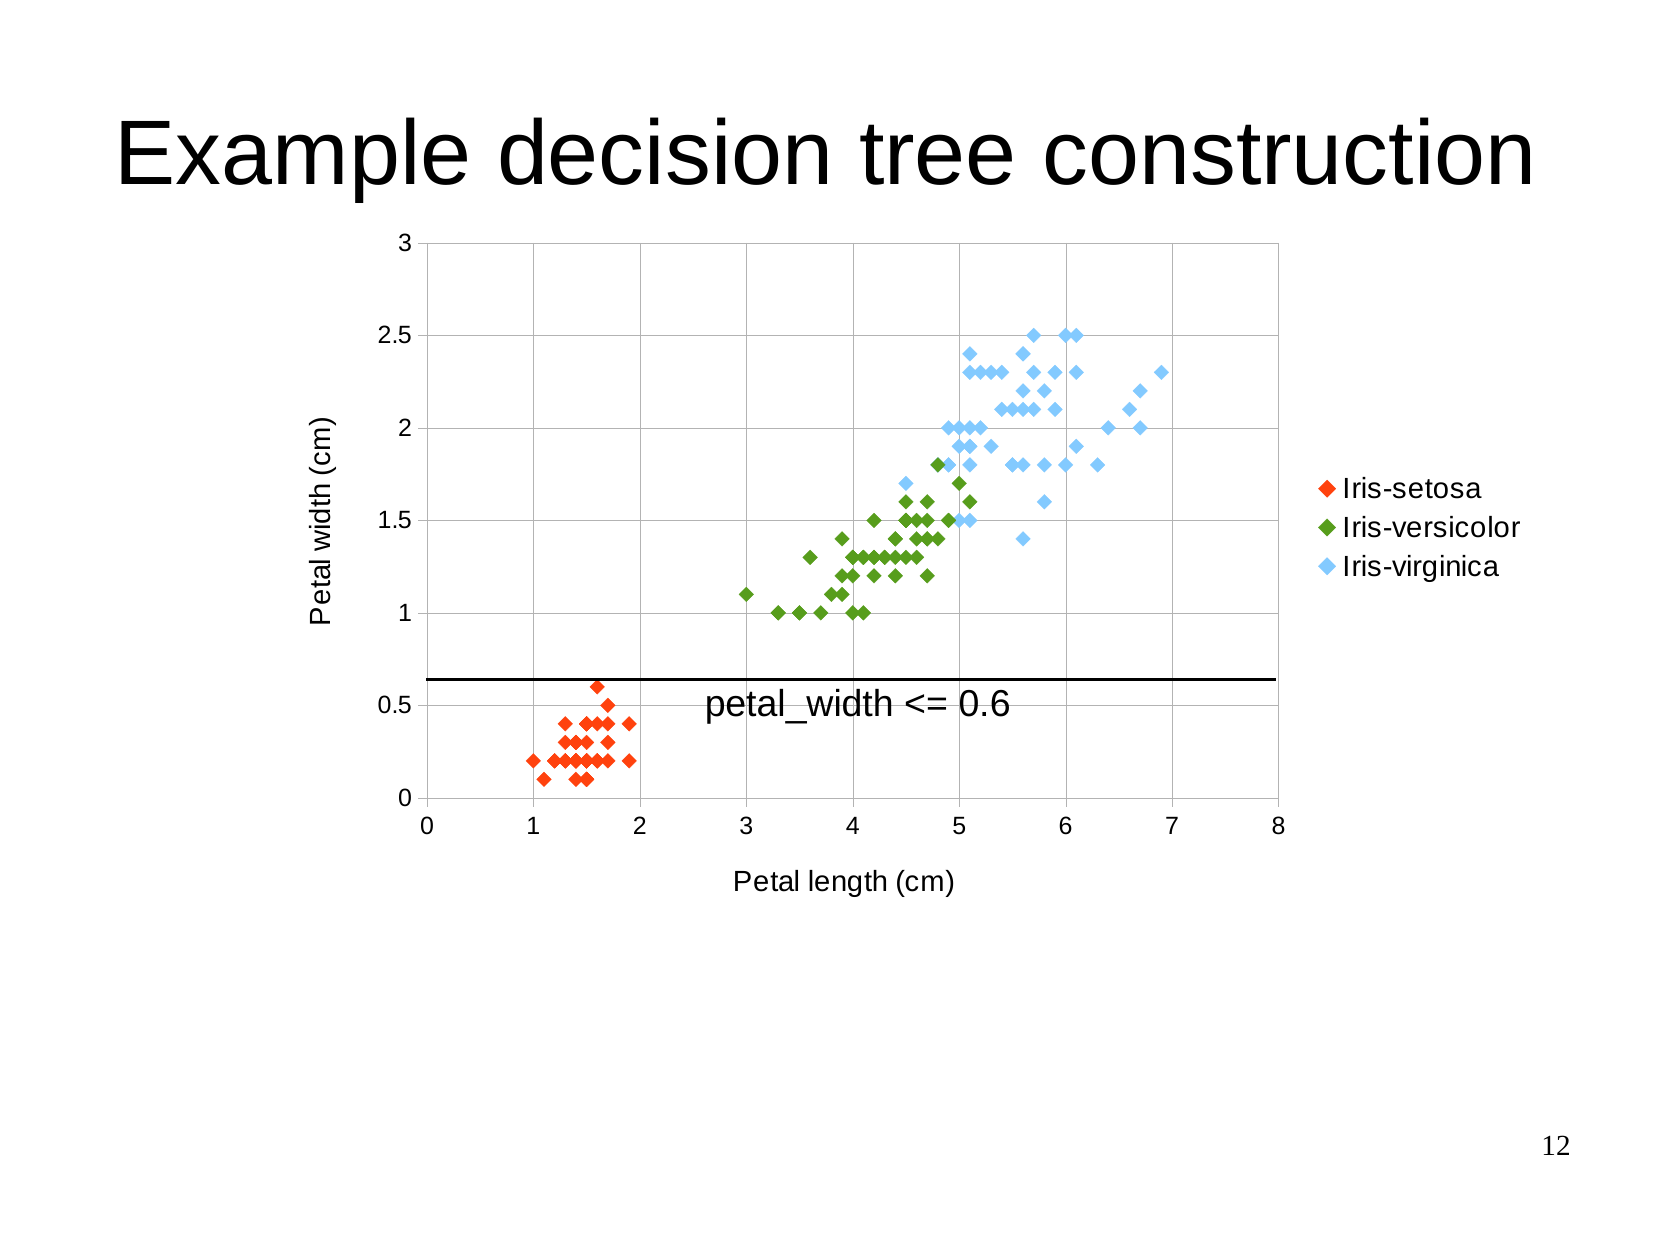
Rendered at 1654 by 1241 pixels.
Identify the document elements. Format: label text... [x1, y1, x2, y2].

text_box petal_width <= 0.6 [690, 675, 1036, 732]
title Example decision tree construction [82, 49, 1571, 257]
picture [727, 856, 961, 907]
picture [294, 411, 346, 632]
picture [1308, 466, 1531, 589]
picture [377, 257, 1286, 840]
